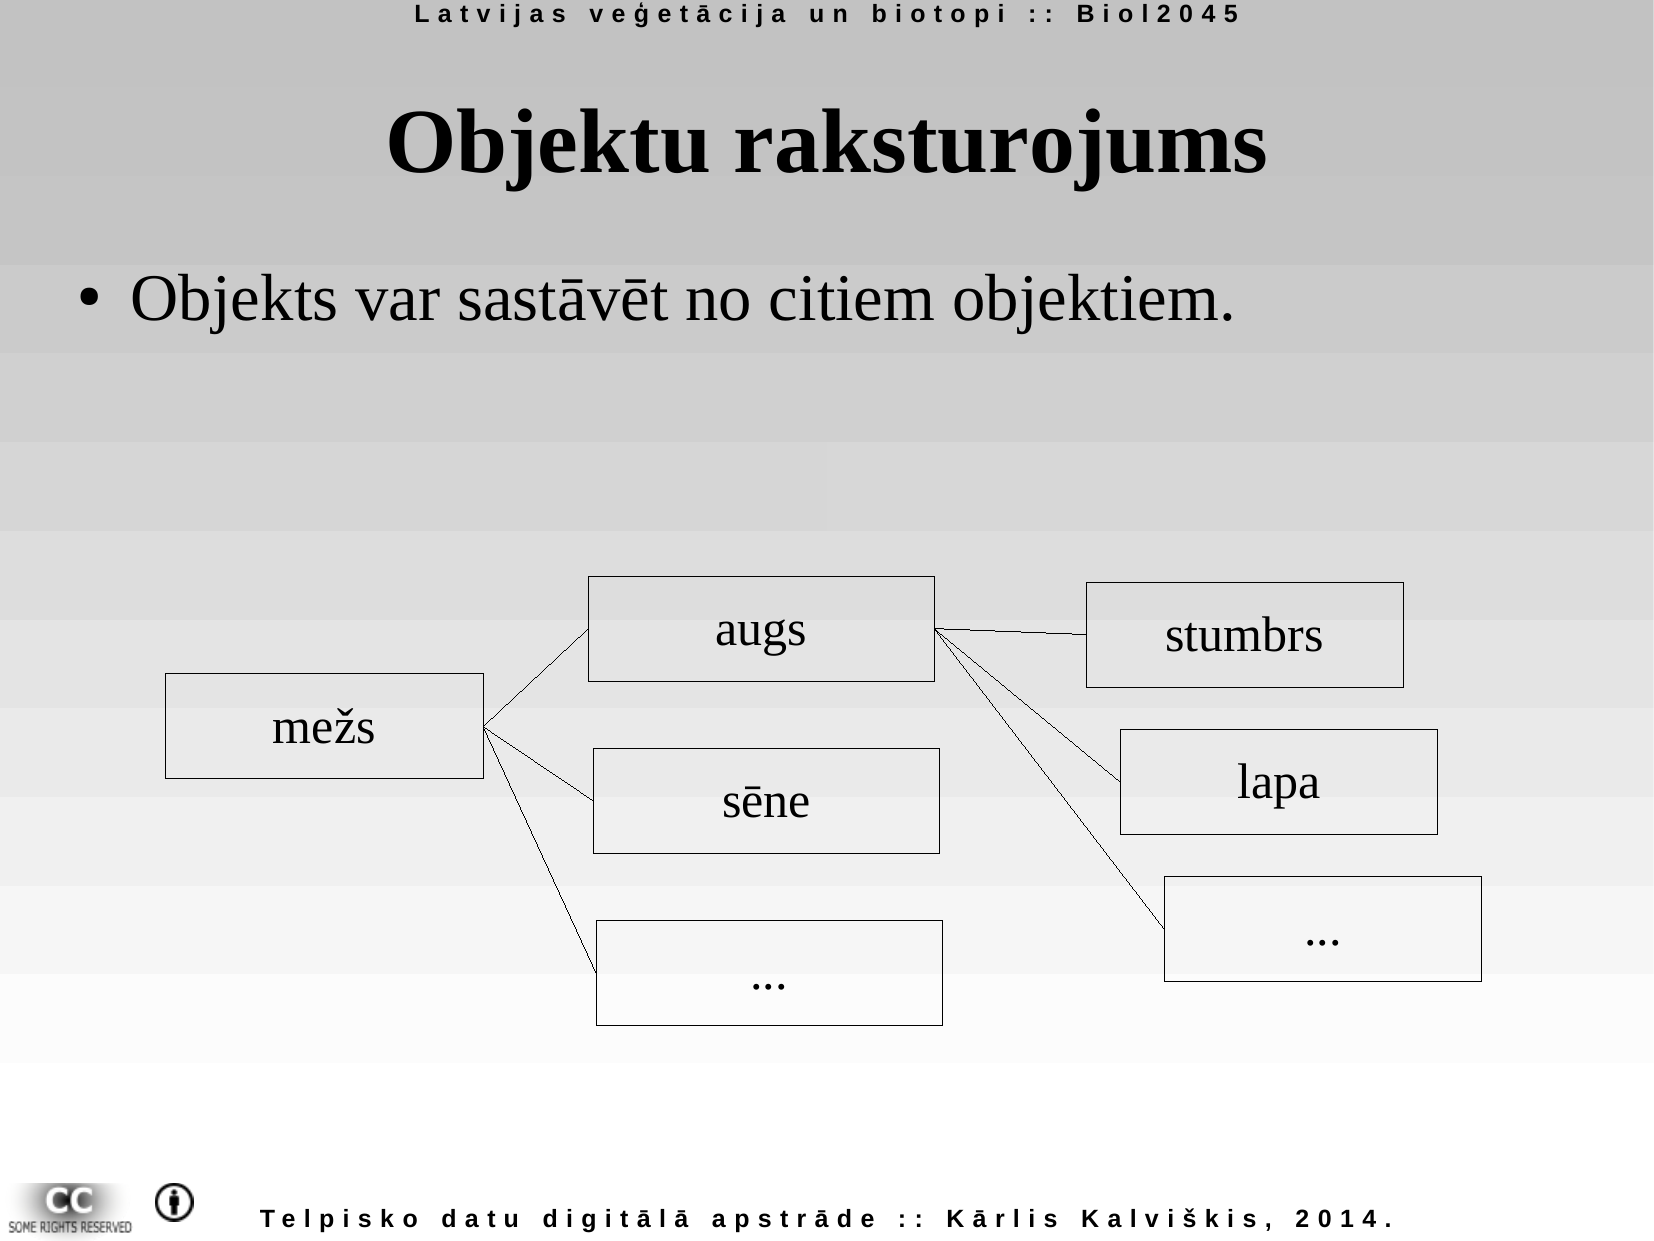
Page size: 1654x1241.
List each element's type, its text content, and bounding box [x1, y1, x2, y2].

list Objekts var sastāvēt no citiem objektiem. [59, 261, 1596, 1175]
text_box stumbrs [1086, 582, 1404, 688]
title Objektu raksturojums [59, 37, 1596, 246]
text_box mežs [165, 673, 484, 779]
text_box lapa [1120, 729, 1438, 835]
text_box ... [596, 920, 943, 1026]
text_box augs [588, 576, 935, 682]
text_box ... [1164, 876, 1482, 982]
text_box sēne [593, 748, 940, 854]
picture [0, 0, 1654, 1241]
